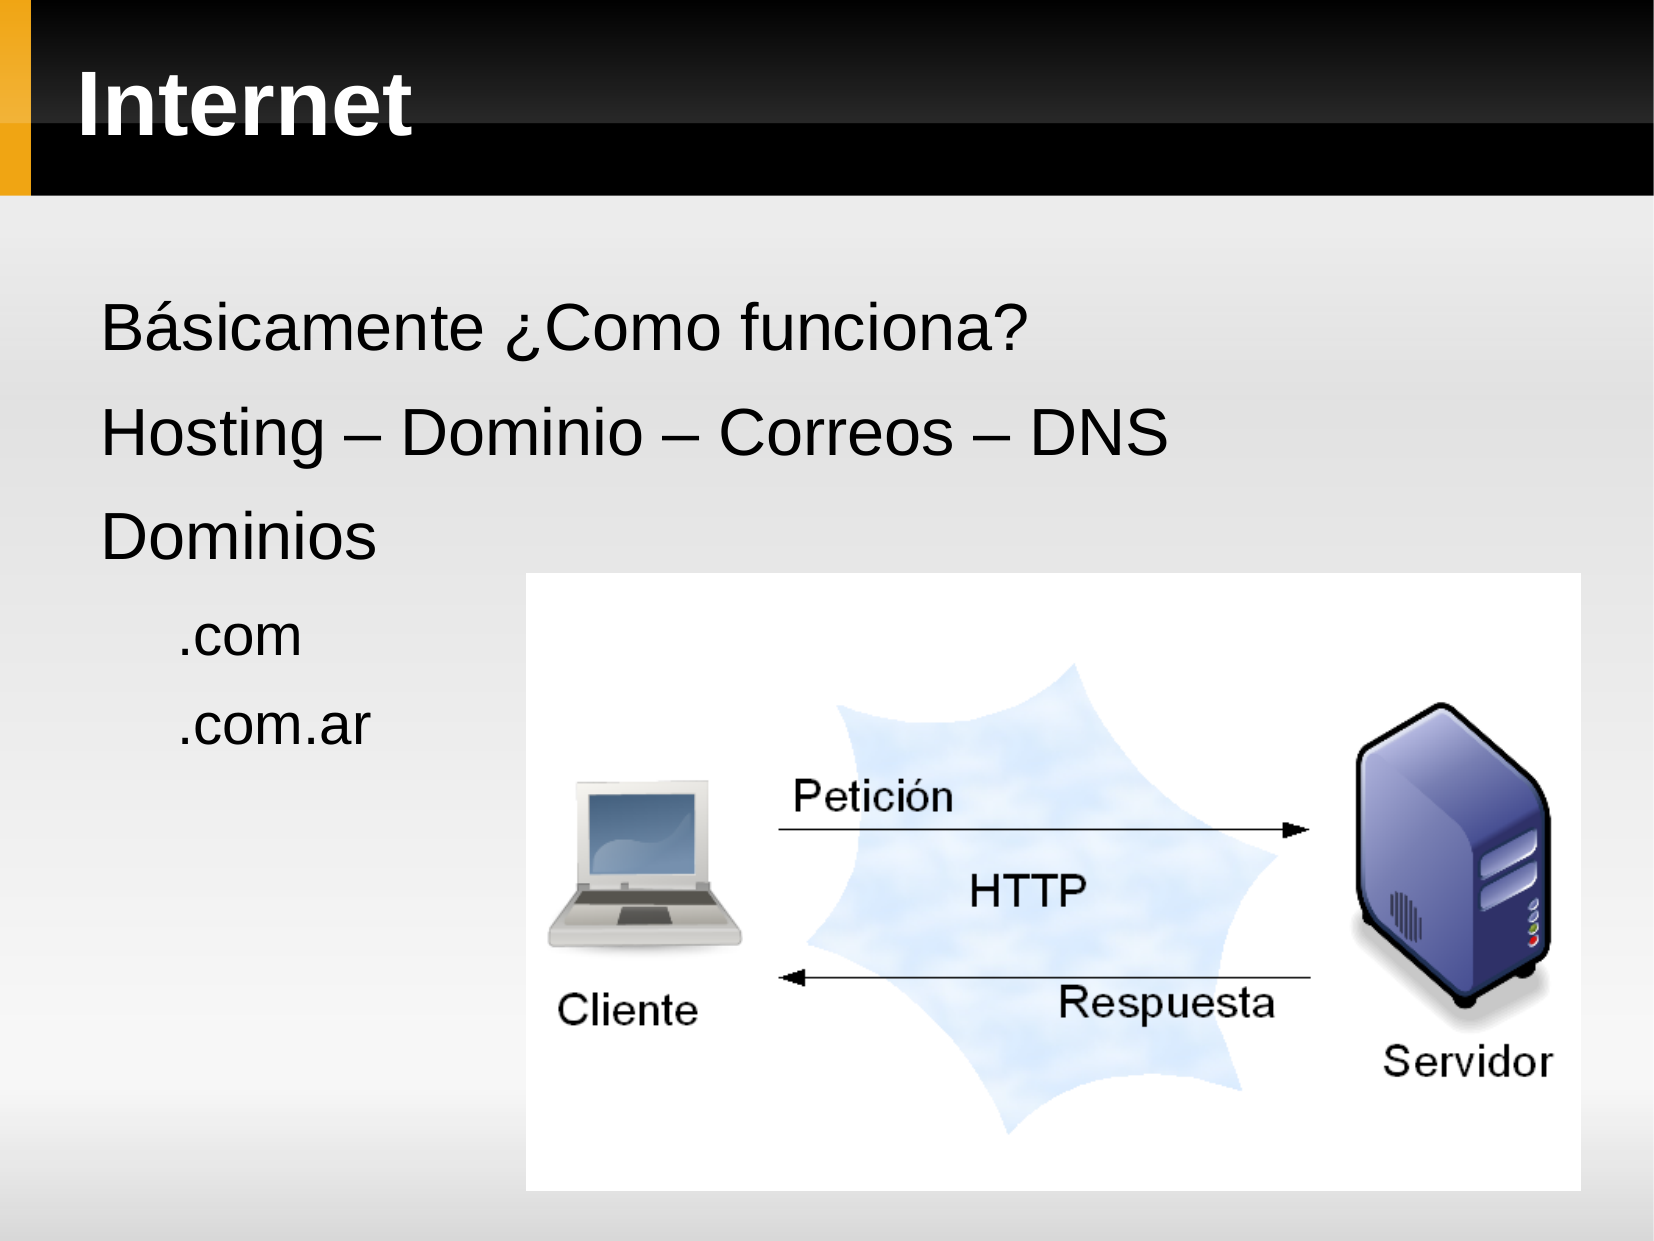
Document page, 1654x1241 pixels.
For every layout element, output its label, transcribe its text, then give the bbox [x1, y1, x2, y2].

list Básicamente ¿Como funciona? Hosting – Dominio – Correos – DNS Dominios .com .com.ar [82, 290, 1571, 1094]
picture [0, 0, 1654, 1241]
title Internet [76, 7, 1565, 200]
